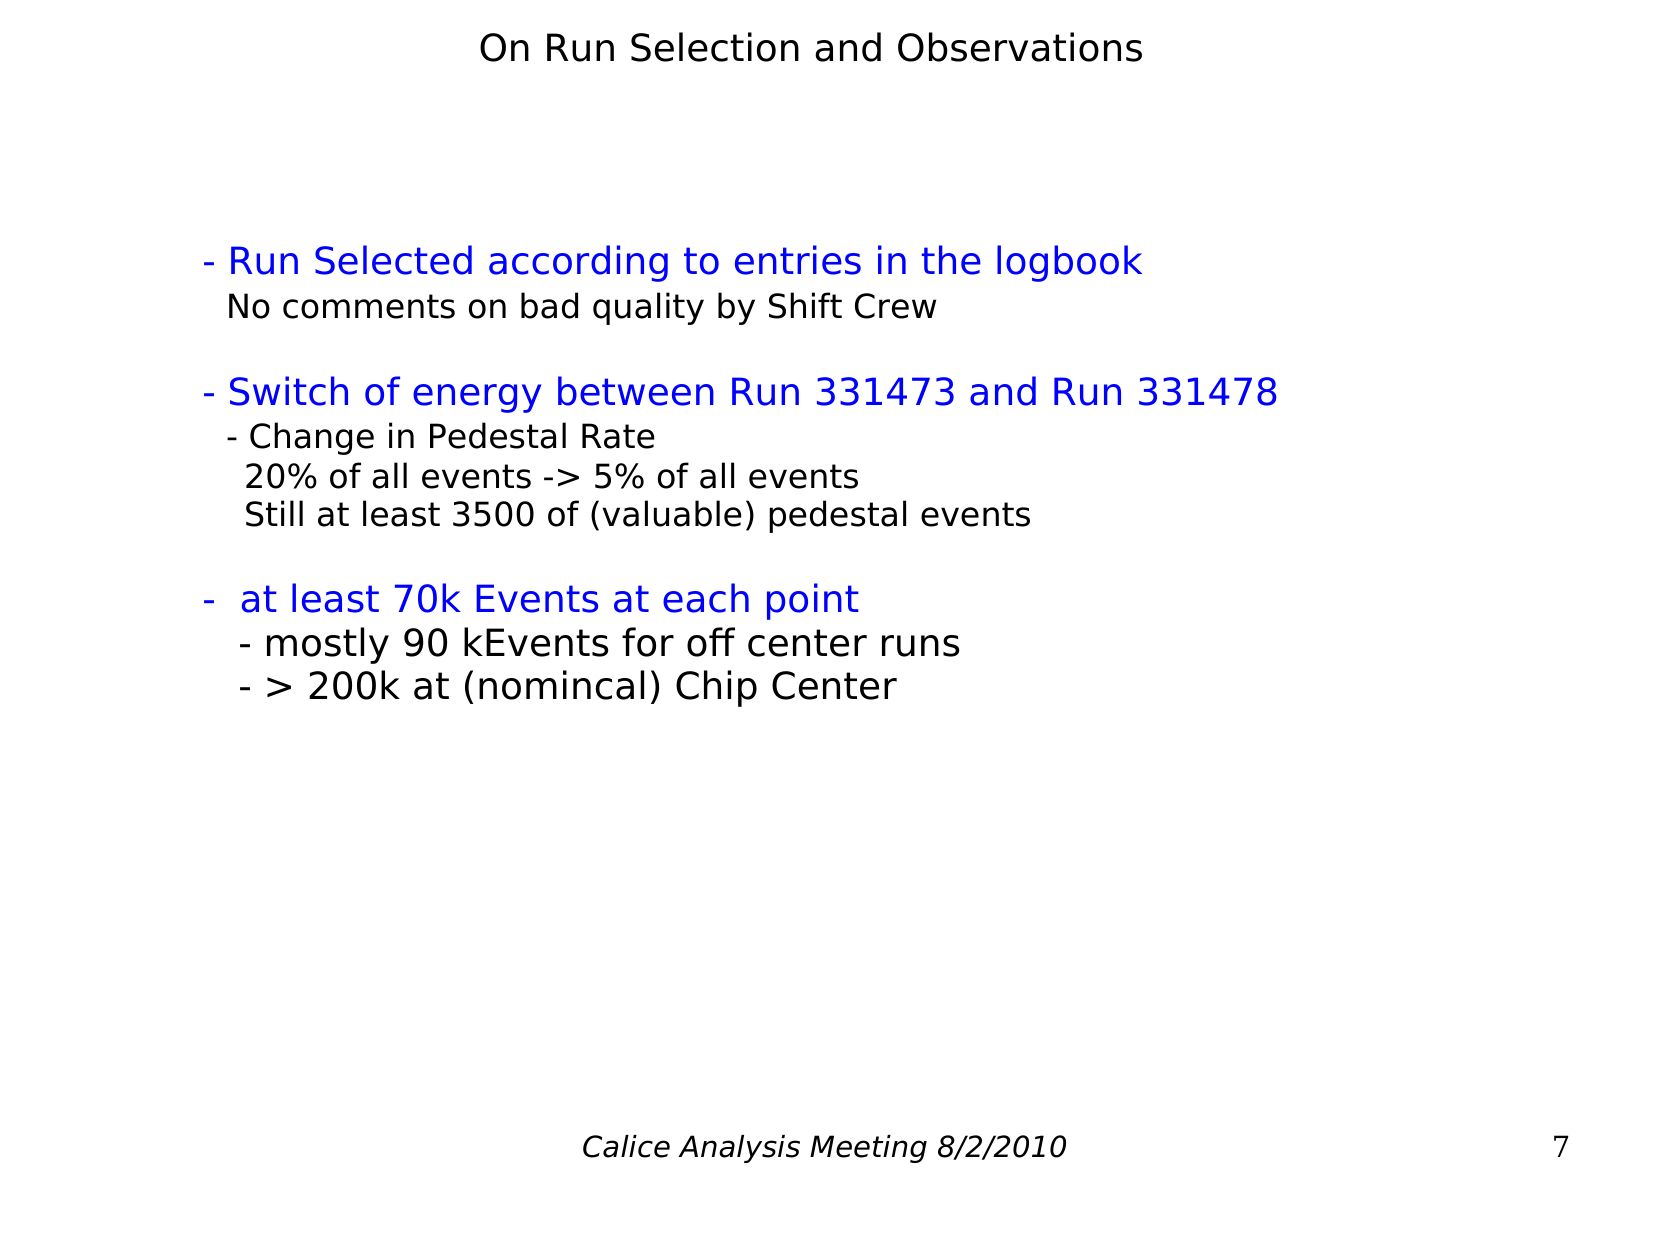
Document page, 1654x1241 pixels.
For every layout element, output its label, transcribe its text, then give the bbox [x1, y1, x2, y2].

text_box On Run Selection and Observations [463, 19, 1146, 79]
text_box - Run Selected according to entries in the logbook No comments on bad quality by Shift Crew - Switch of energy between Run 331473 and Run 331478 - Change in Pedestal Rate 20% of all events -> 5% of all events Still at least 3500 of (valuable) pedestal events - at least 70k Events at each point - mostly 90 kEvents for off center runs - > 200k at (nomincal) Chip Center [187, 232, 1274, 804]
